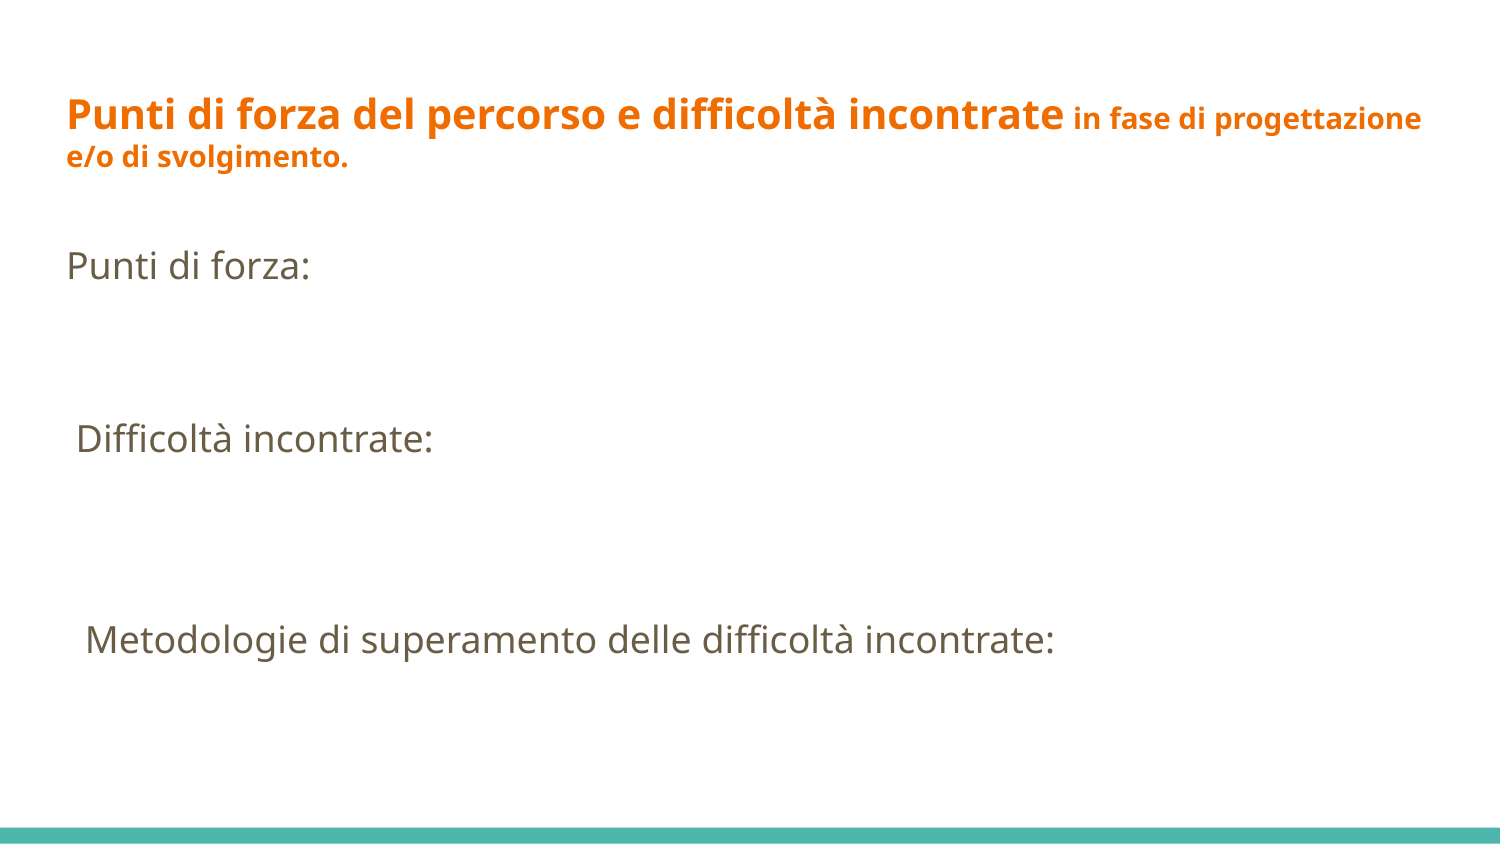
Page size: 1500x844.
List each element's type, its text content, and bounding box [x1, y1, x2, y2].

list Metodologie di superamento delle difficoltà incontrate: [69, 594, 1468, 797]
title Punti di forza del percorso e difficoltà incontrate in fase di progettazione e/o di svolgimento. [51, 72, 1449, 189]
list Difficoltà incontrate: [60, 393, 1459, 595]
list Punti di forza: [51, 220, 1449, 422]
